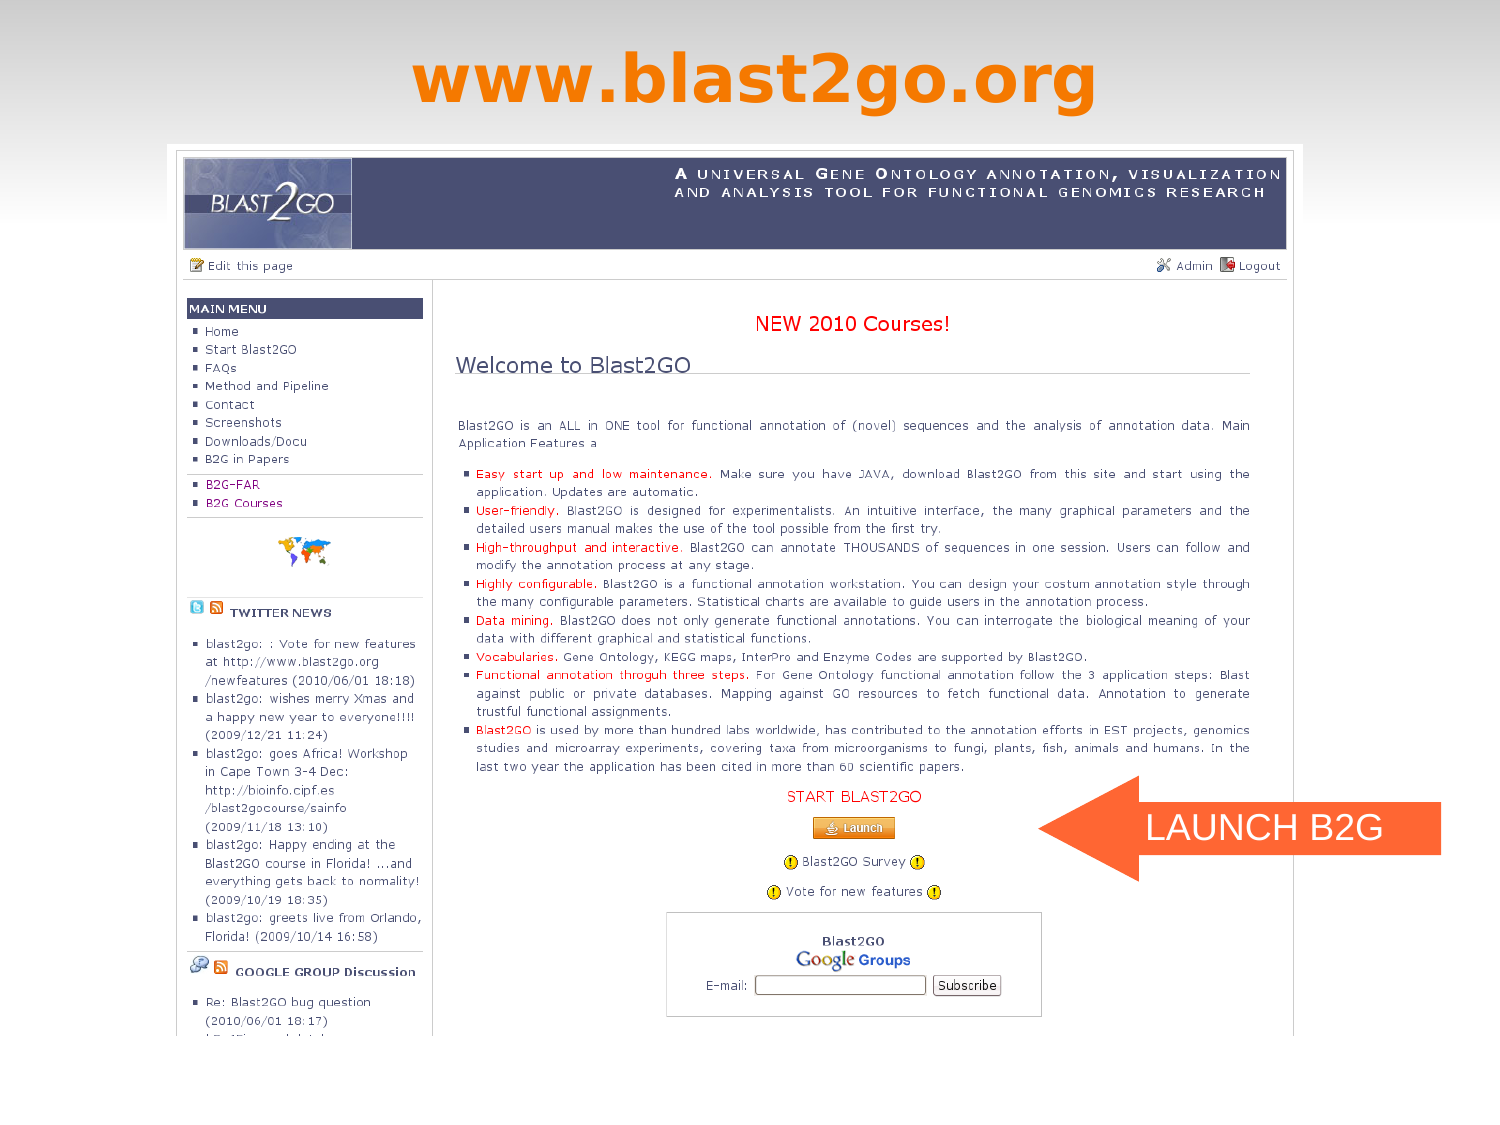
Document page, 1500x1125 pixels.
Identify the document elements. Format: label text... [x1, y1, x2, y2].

picture [167, 180, 1303, 1036]
title www.blast2go.org [88, 0, 1423, 180]
text_box LAUNCH B2G [1038, 775, 1442, 882]
